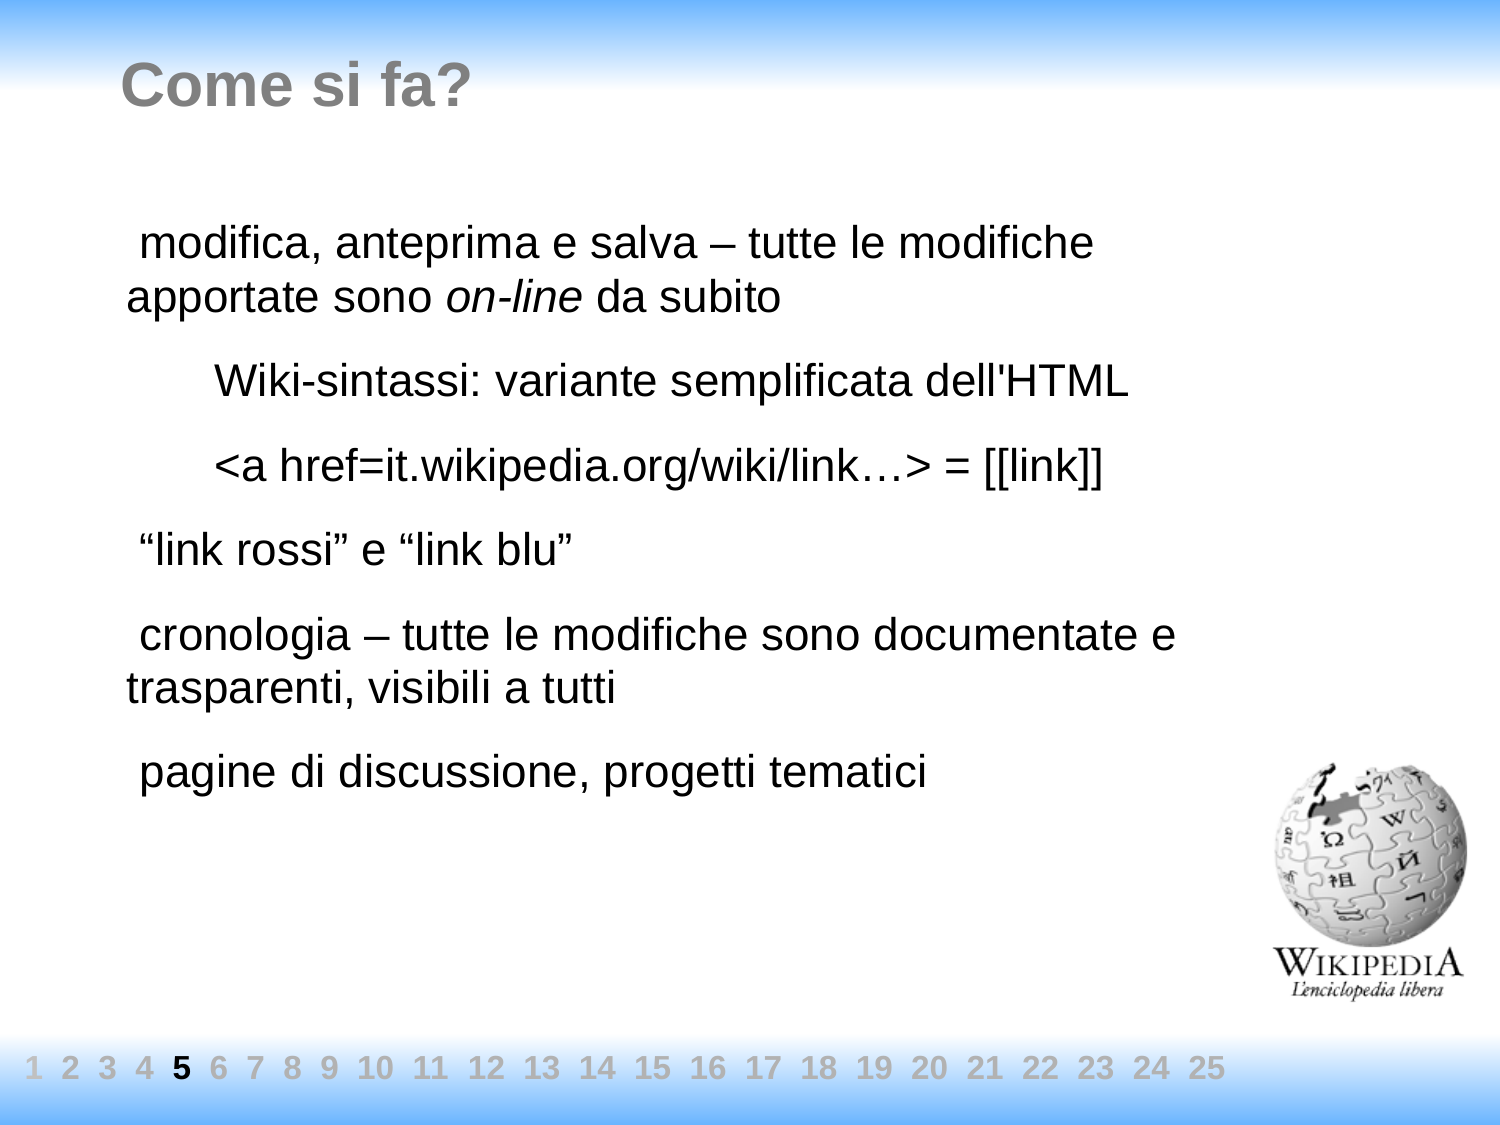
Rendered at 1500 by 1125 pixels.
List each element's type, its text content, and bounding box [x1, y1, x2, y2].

text_box [0, 1034, 1500, 1125]
text_box modifica, anteprima e salva – tutte le modifiche apportate sono on-line da subito Wiki-sintassi: variante semplificata dell'HTML <a href=it.wikipedia.org/wiki/link…> = [[link]] “link rossi” e “link blu” cronologia – tutte le modifiche sono documentate e trasparenti, visibili a tutti pagine di discussione, progetti tematici [112, 207, 1264, 806]
text_box 1 2 3 4 5 6 7 8 9 10 11 12 13 14 15 16 17 18 19 20 21 22 23 24 25 [24, 1049, 1267, 1087]
text_box Come si fa? [120, 50, 1479, 120]
chart [1265, 761, 1477, 1005]
text_box [0, 0, 1500, 91]
